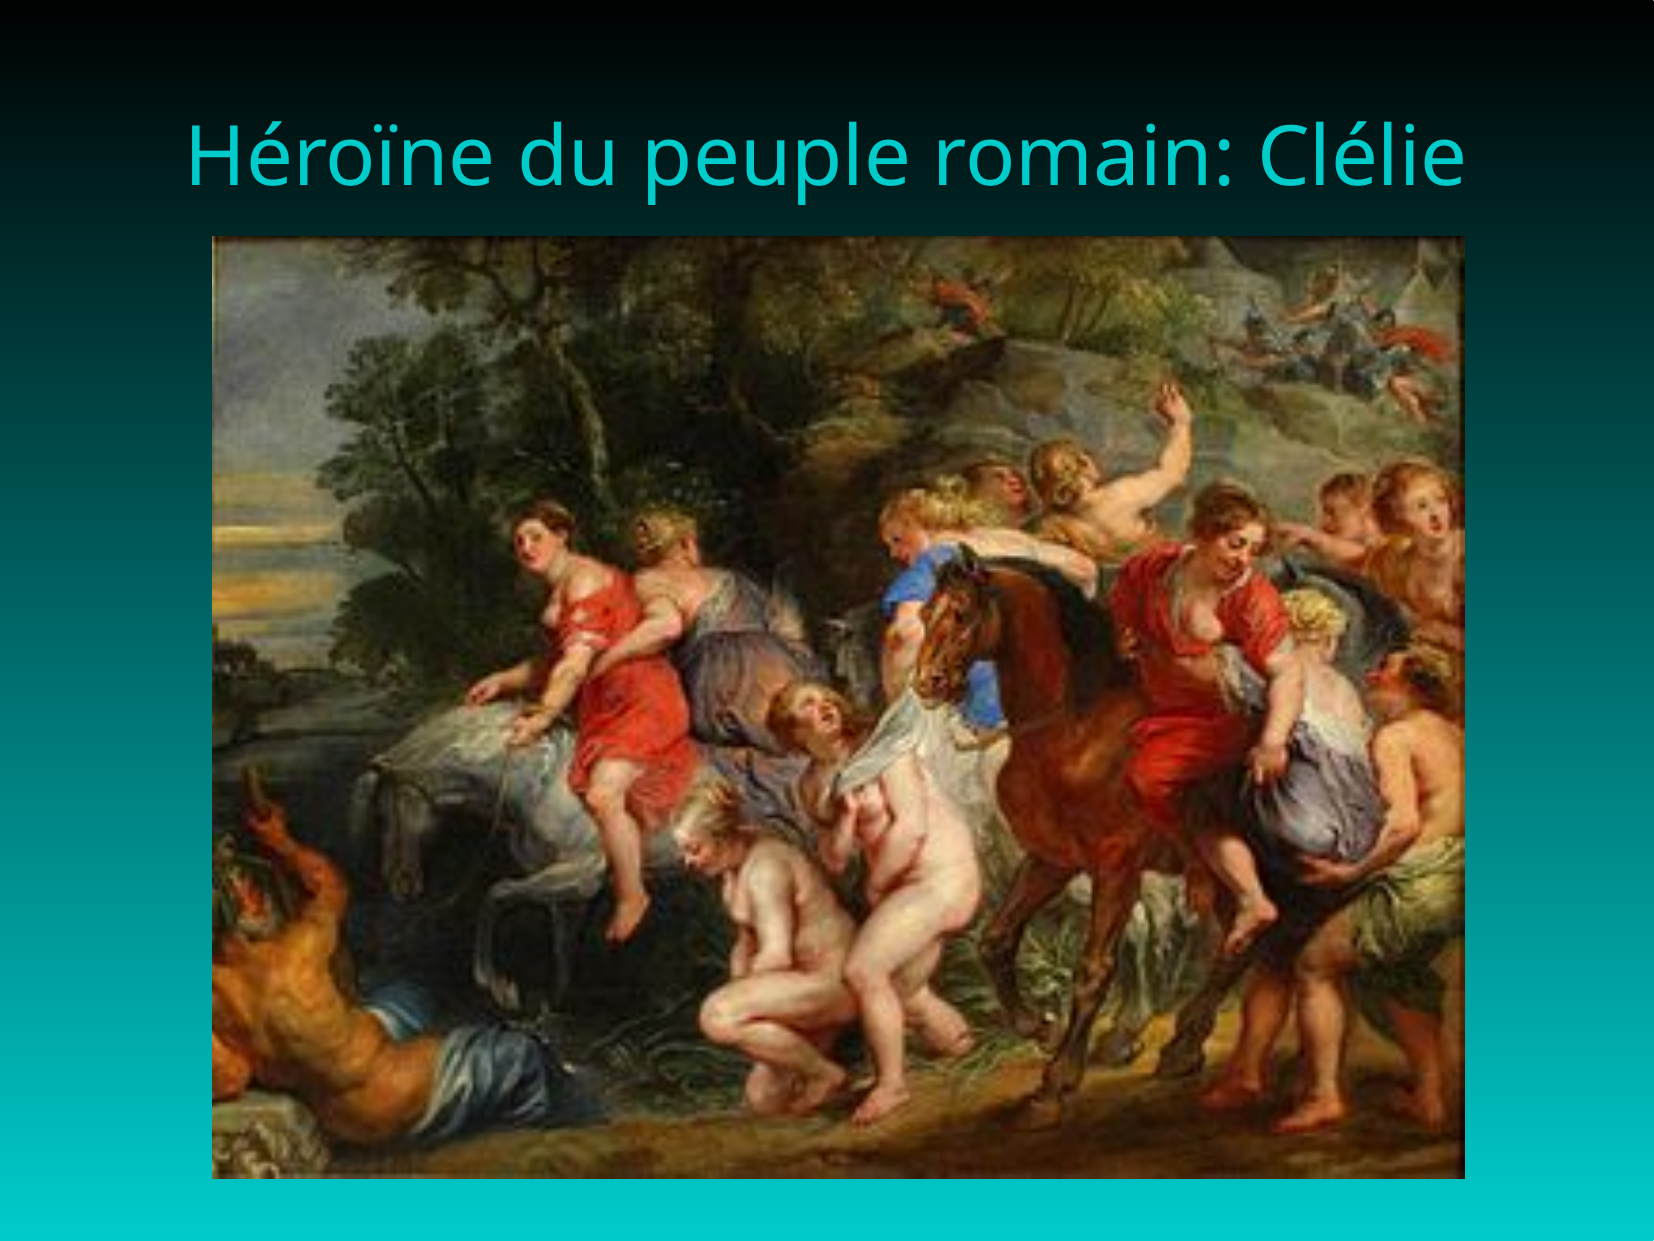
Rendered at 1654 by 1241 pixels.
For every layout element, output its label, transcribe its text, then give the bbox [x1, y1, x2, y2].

title Héroïne du peuple romain: Clélie [82, 49, 1571, 257]
picture [212, 236, 1465, 1179]
